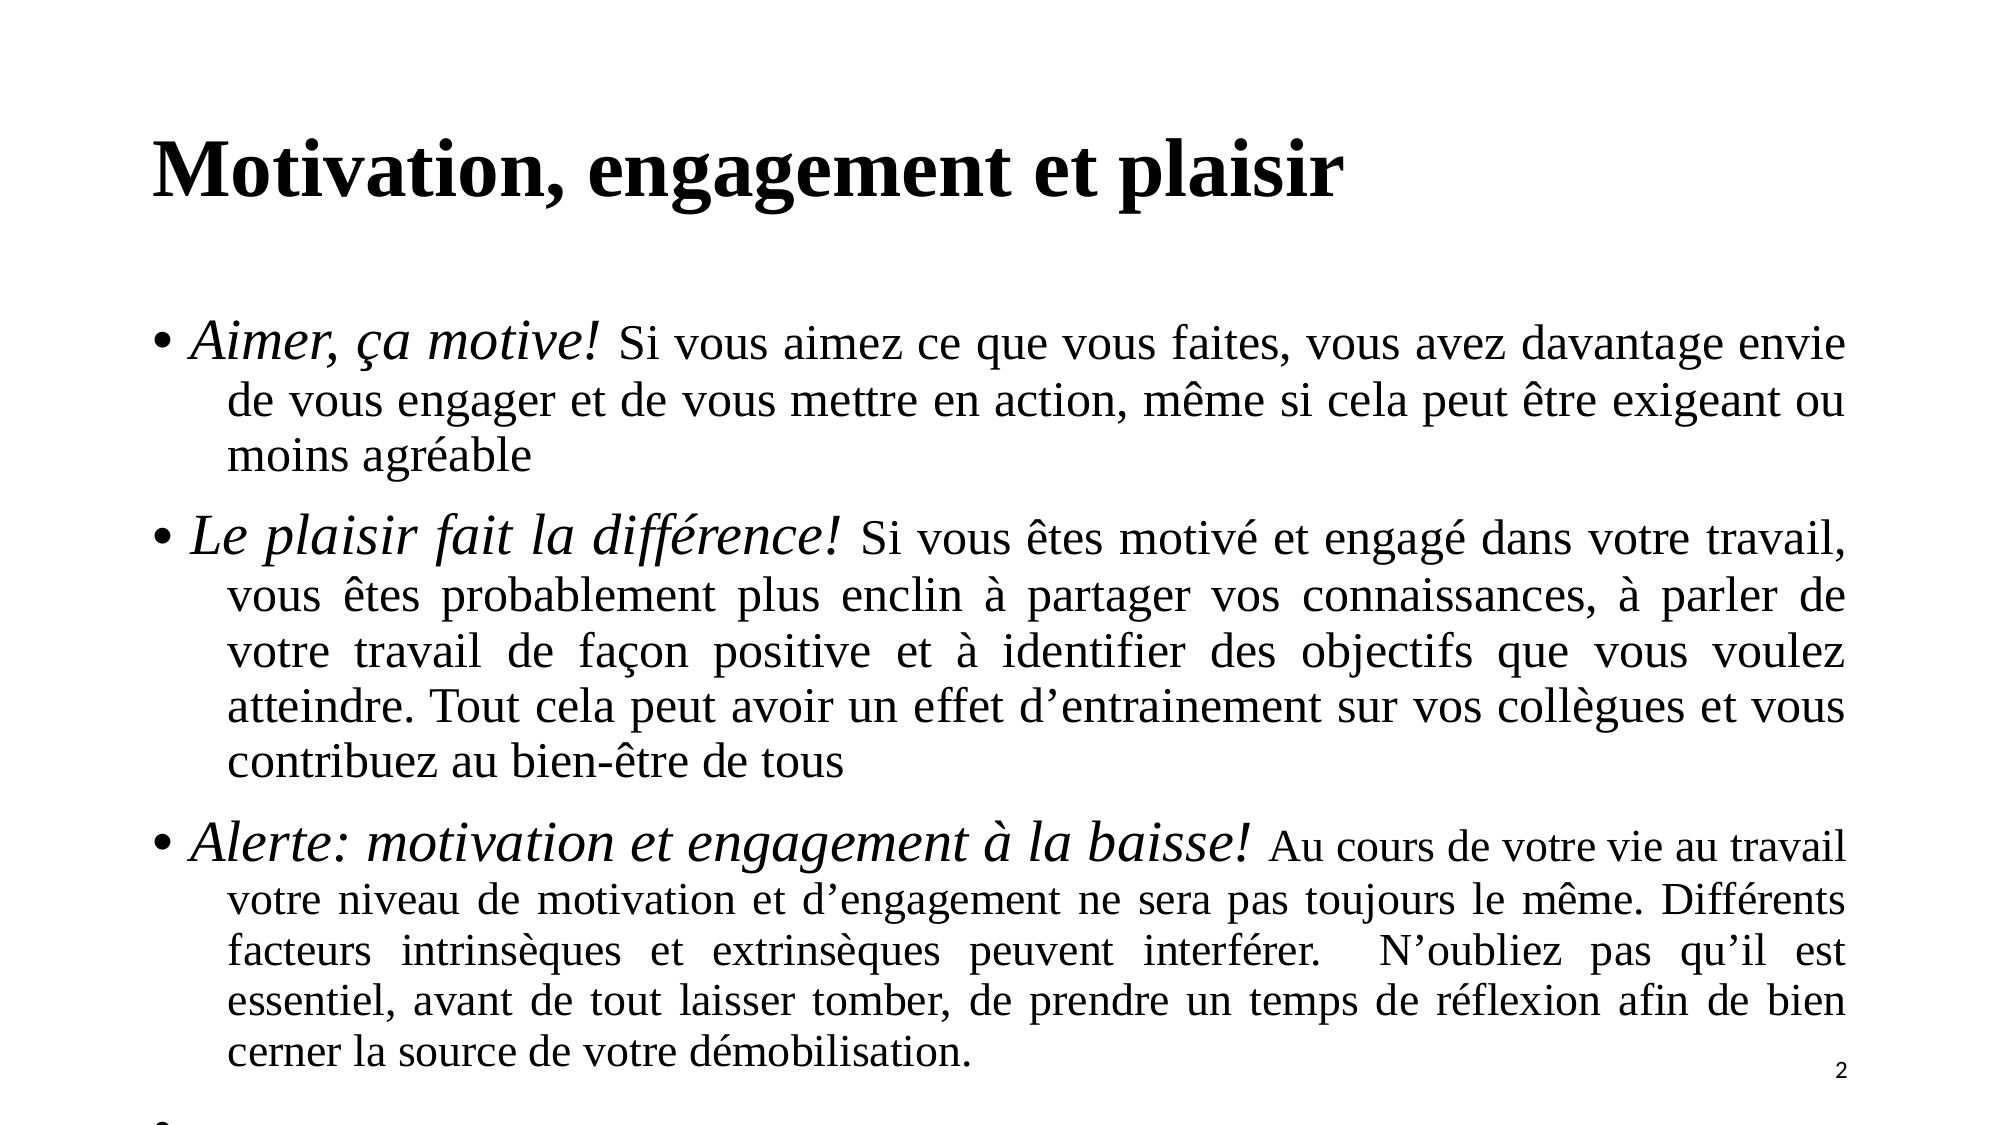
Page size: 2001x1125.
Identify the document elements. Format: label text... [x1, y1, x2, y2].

list Aimer, ça motive! Si vous aimez ce que vous faites, vous avez davantage envie de vous engager et de vous mettre en action, même si cela peut être exigeant ou moins agréable Le plaisir fait la différence! Si vous êtes motivé et engagé dans votre travail, vous êtes probablement plus enclin à partager vos connaissances, à parler de votre travail de façon positive et à identifier des objectifs que vous voulez atteindre. Tout cela peut avoir un effet d’entrainement sur vos collègues et vous contribuez au bien-être de tous Alerte: motivation et engagement à la baisse! Au cours de votre vie au travail votre niveau de motivation et d’engagement ne sera pas toujours le même. Différents facteurs intrinsèques et extrinsèques peuvent interférer. N’oubliez pas qu’il est essentiel, avant de tout laisser tomber, de prendre un temps de réflexion afin de bien cerner la source de votre démobilisation. [137, 299, 1863, 1014]
title Motivation, engagement et plaisir [137, 59, 1863, 277]
